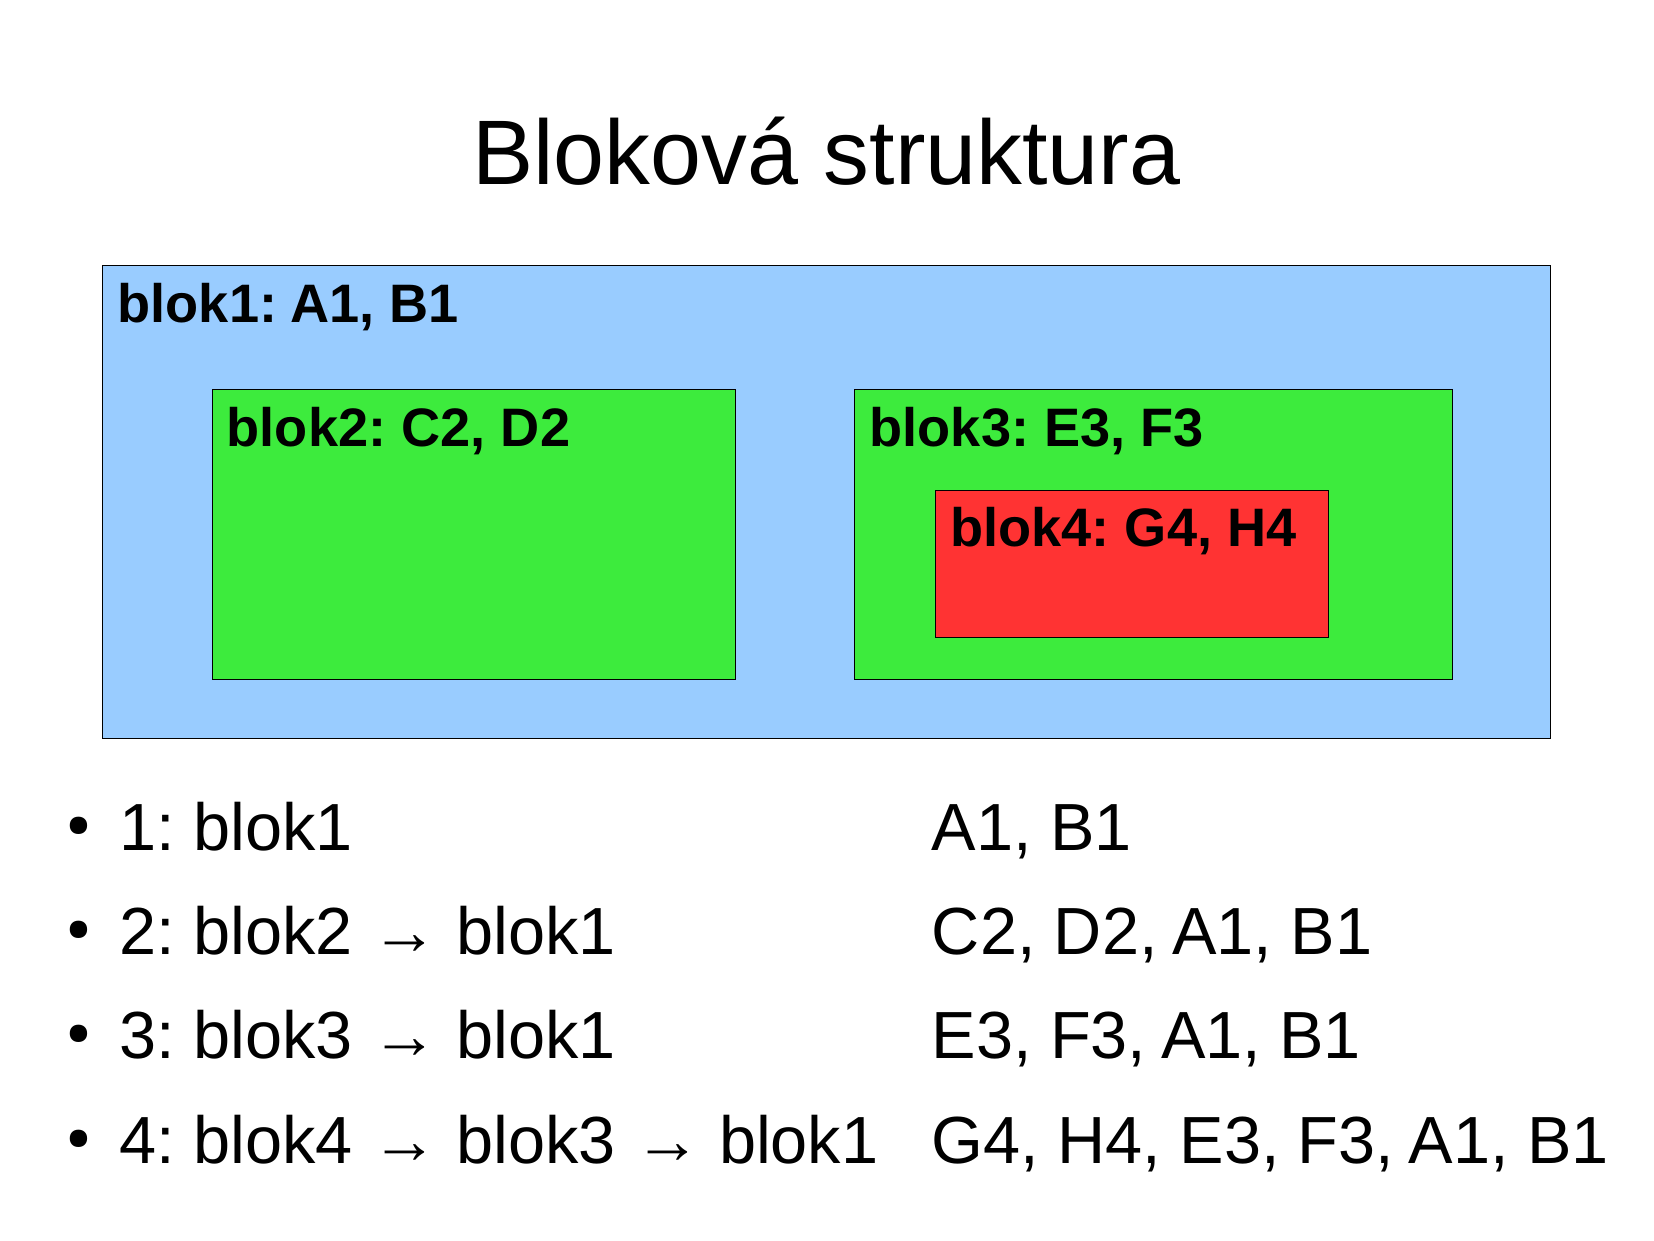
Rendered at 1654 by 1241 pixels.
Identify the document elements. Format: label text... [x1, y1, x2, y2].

text_box blok1: A1, B1 [102, 265, 1551, 739]
list 1: blok1 A1, B1 2: blok2 → blok1 C2, D2, A1, B1 3: blok3 → blok1 E3, F3, A1, B1 4: blok4 → blok3 → blok1 G4, H4, E3, F3, A1, B1 [48, 789, 1632, 1178]
text_box blok4: G4, H4 [935, 490, 1329, 638]
title Bloková struktura [82, 56, 1571, 250]
text_box blok2: C2, D2 [212, 389, 736, 680]
text_box blok3: E3, F3 [854, 389, 1453, 680]
